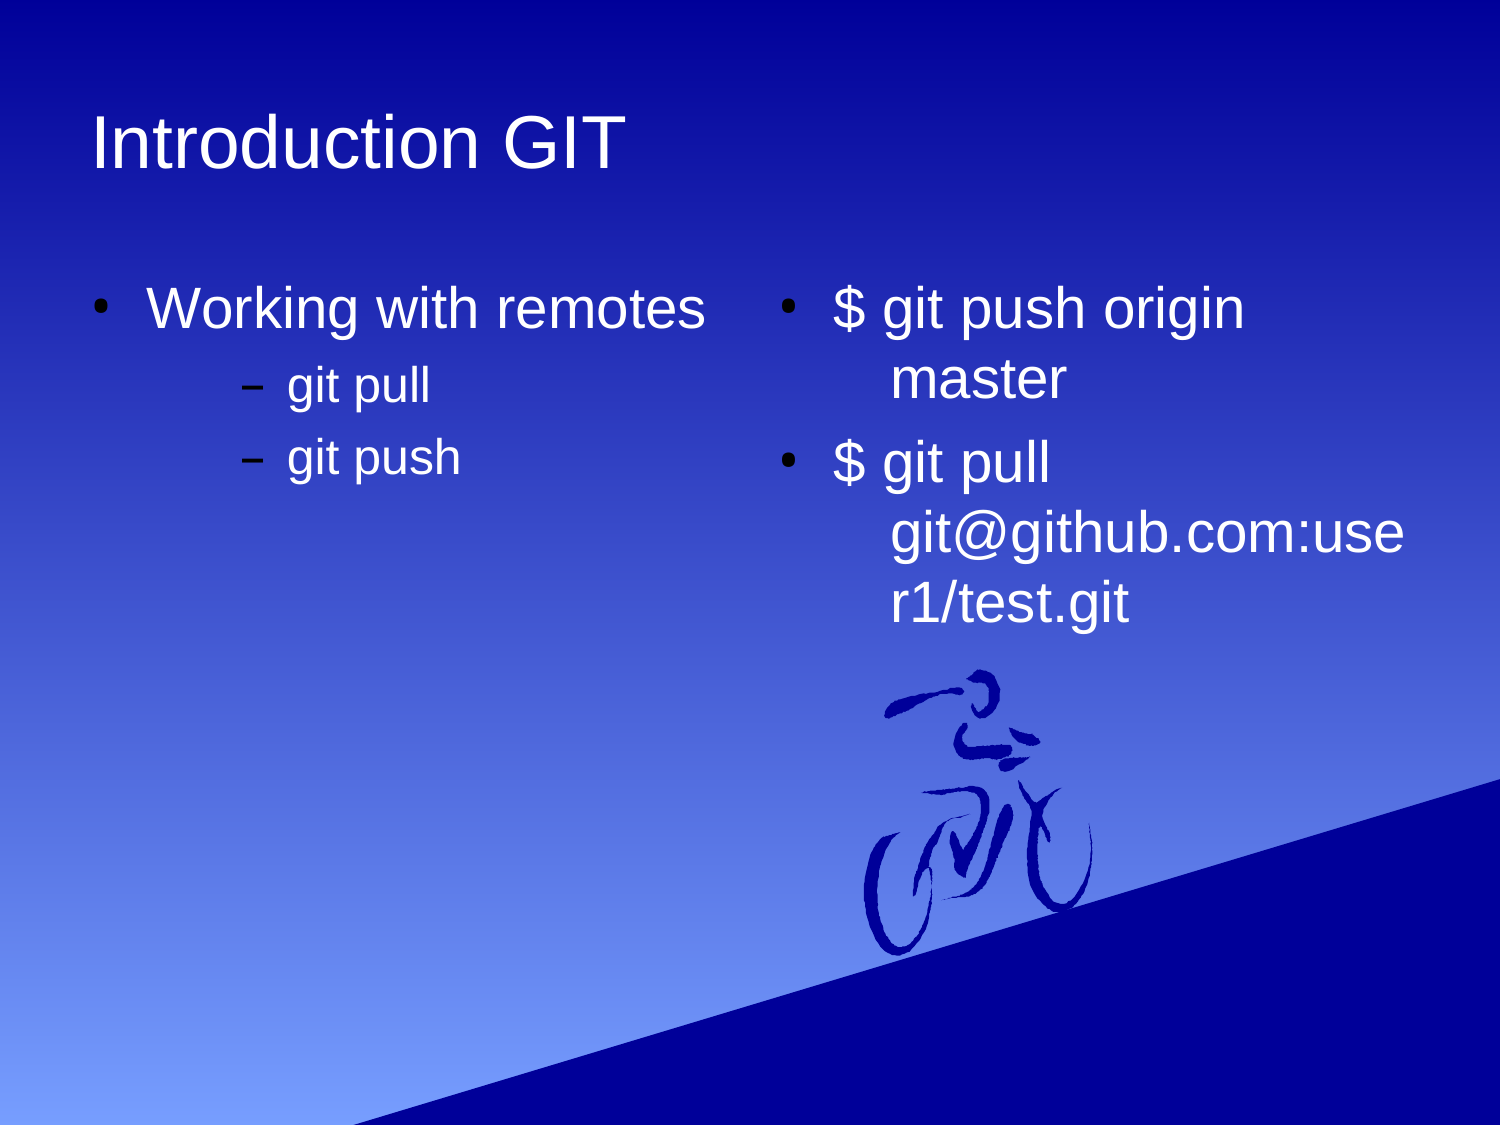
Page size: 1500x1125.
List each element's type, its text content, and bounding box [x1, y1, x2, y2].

title Introduction GIT [75, 45, 1426, 233]
list Working with remotes git pull git push [75, 262, 738, 1005]
list $ git push origin master $ git pull git@github.com:user1/test.git [762, 262, 1426, 1005]
